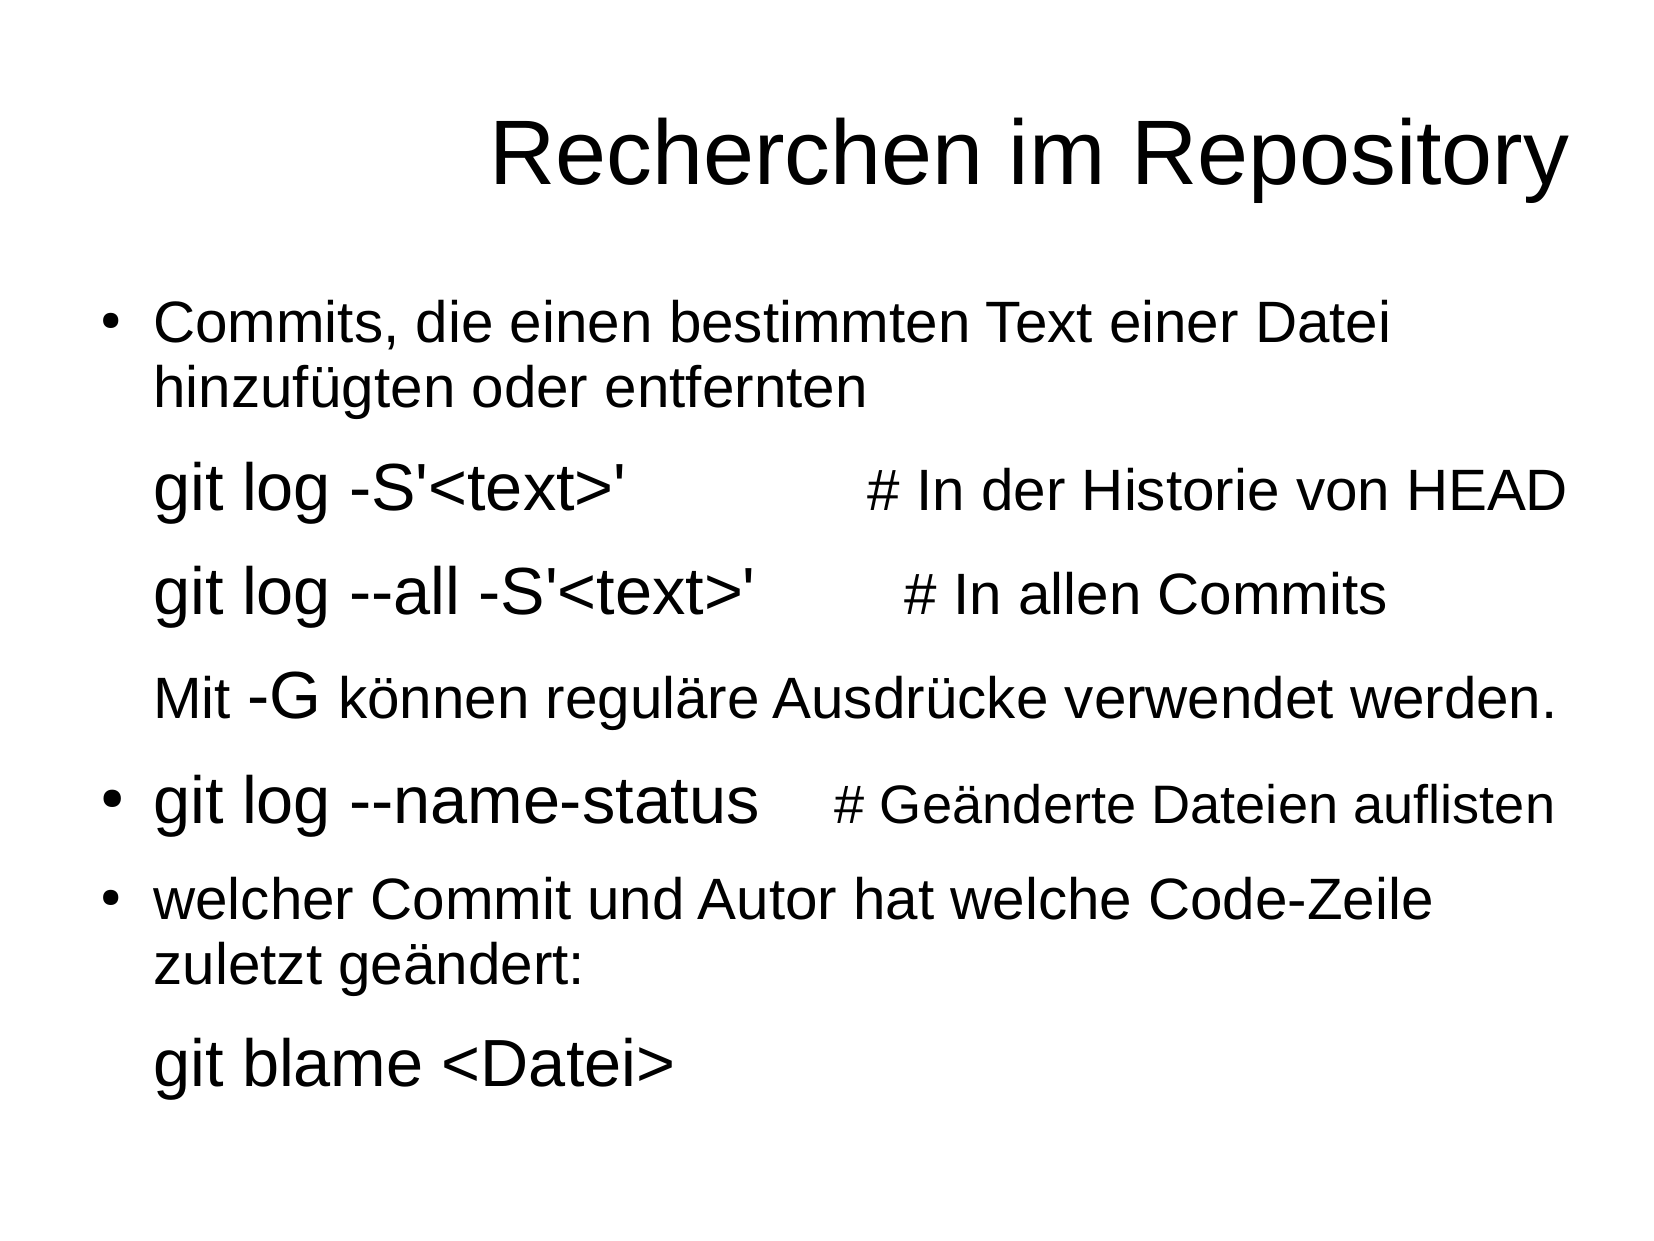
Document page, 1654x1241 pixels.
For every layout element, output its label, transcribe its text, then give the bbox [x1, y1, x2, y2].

title Recherchen im Repository [82, 49, 1571, 257]
list Commits, die einen bestimmten Text einer Datei hinzufügten oder entfernten git log -S'<text>' # In der Historie von HEAD git log --all -S'<text>' # In allen Commits Mit -G können reguläre Ausdrücke verwendet werden. git log --name-status # Geänderte Dateien auflisten welcher Commit und Autor hat welche Code-Zeile zuletzt geändert: git blame <Datei> [82, 290, 1571, 1206]
